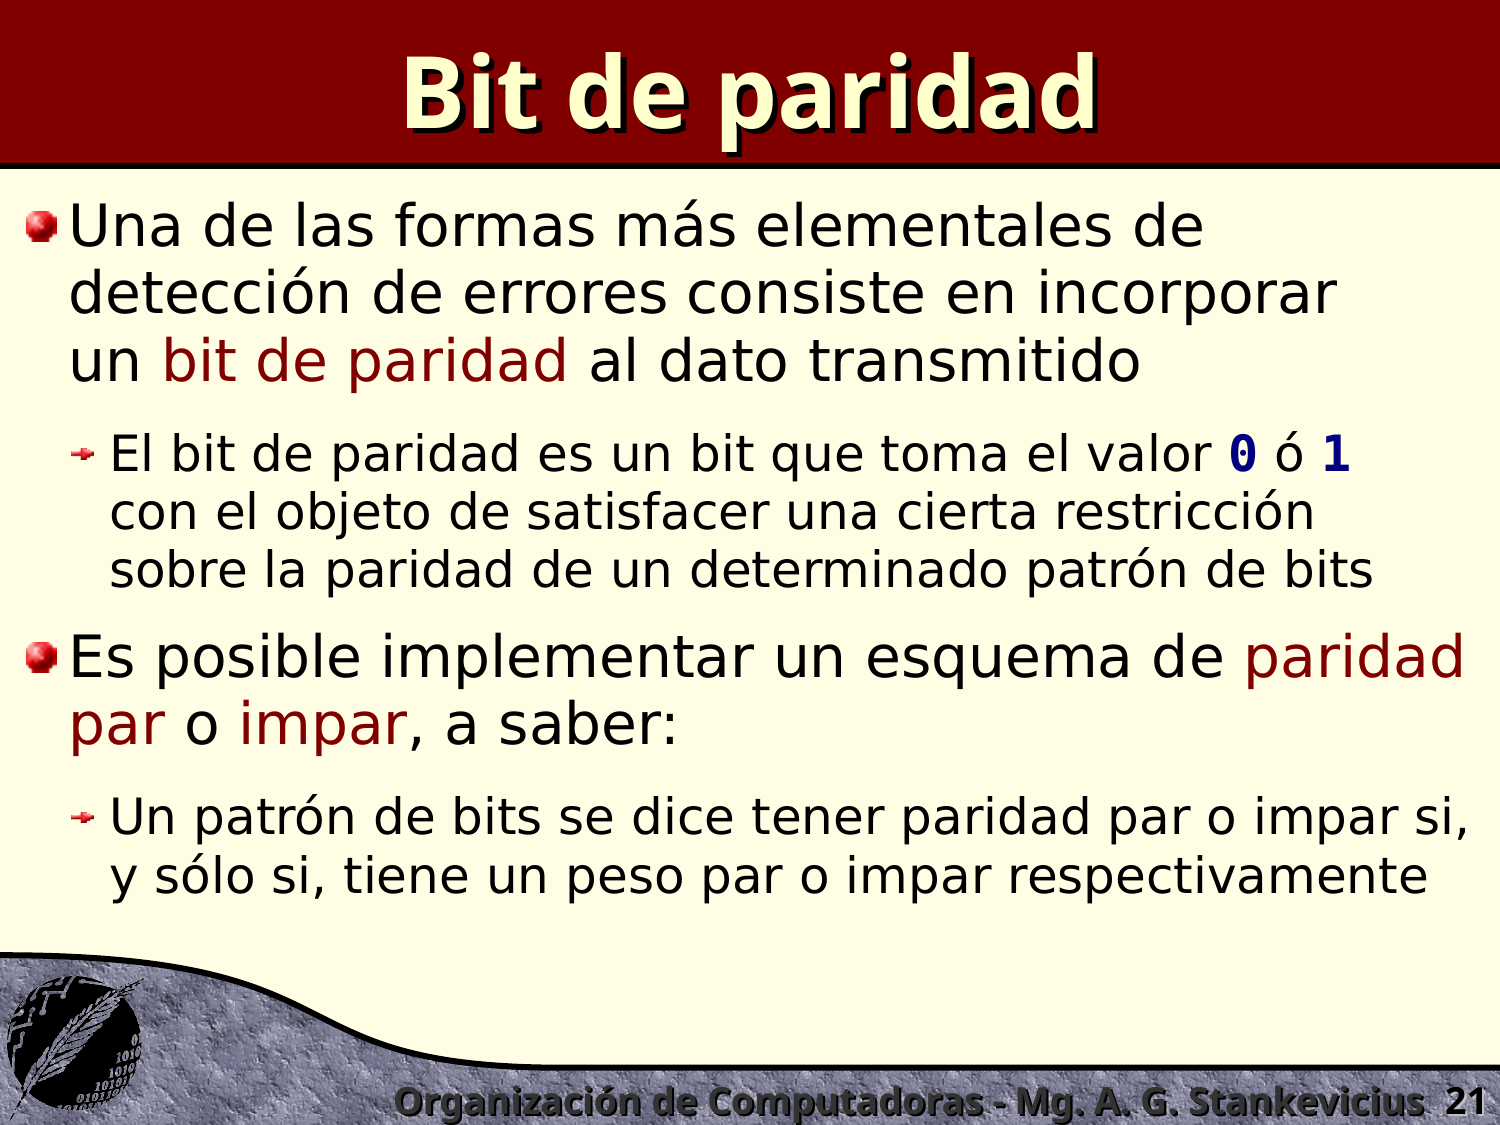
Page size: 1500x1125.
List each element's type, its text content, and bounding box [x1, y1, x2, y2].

title Bit de paridad [15, 5, 1485, 160]
list Una de las formas más elementales de detección de errores consiste en incorporar un bit de paridad al dato transmitido El bit de paridad es un bit que toma el valor 0 ó 1 con el objeto de satisfacer una cierta restricción sobre la paridad de un determinado patrón de bits Es posible implementar un esquema de paridad par o impar, a saber: Un patrón de bits se dice tener paridad par o impar si, y sólo si, tiene un peso par o impar respectivamente [11, 192, 1486, 935]
picture [802, 1100, 806, 1110]
picture [448, 1100, 455, 1110]
picture [0, 959, 1500, 1125]
picture [1058, 1100, 1065, 1110]
